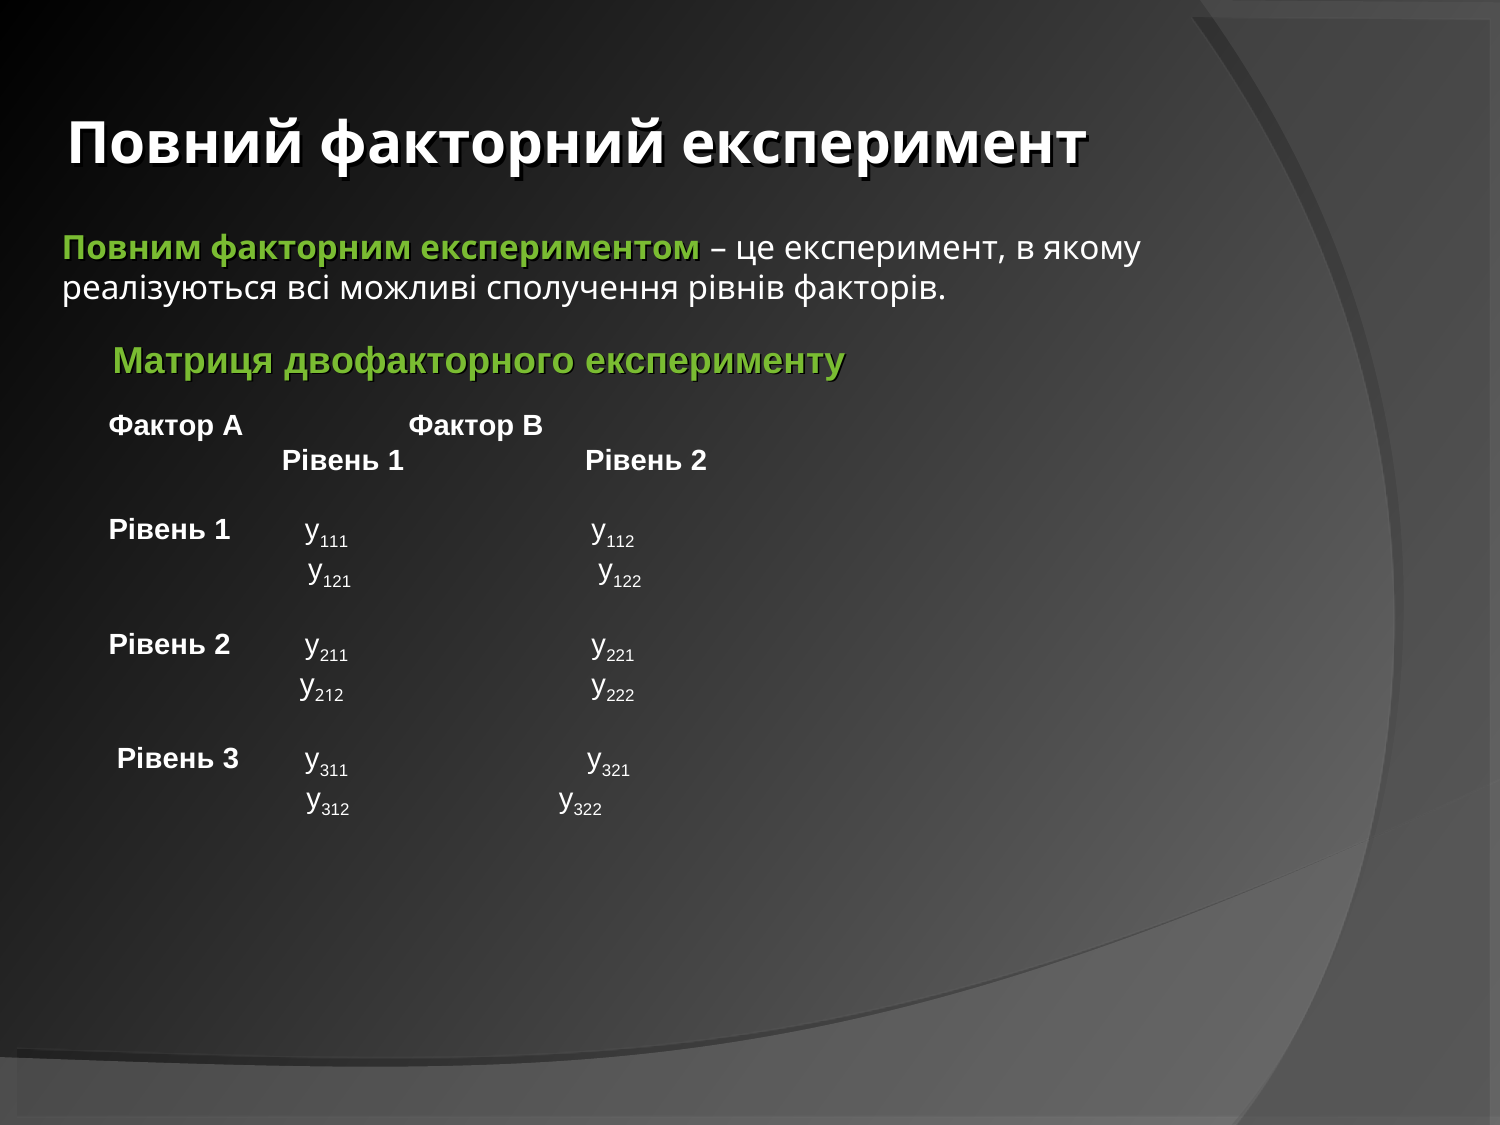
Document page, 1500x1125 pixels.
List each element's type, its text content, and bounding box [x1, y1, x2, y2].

title Повний факторний експеримент [58, 93, 1219, 188]
text_box Повним факторним експериментом – це експеримент, в якому реалізуються всі можливі сполучення рівнів факторів. [46, 218, 1360, 314]
text_box Фактор А Фактор В Рівень 1 Рівень 2 Рівень 1 y111 y112 y121 y122 Рівень 2 y211 y221 y212 y222 Рівень 3 y311 y321 y312 y322 [93, 363, 915, 897]
text_box Матриця двофакторного експерименту [97, 328, 861, 389]
